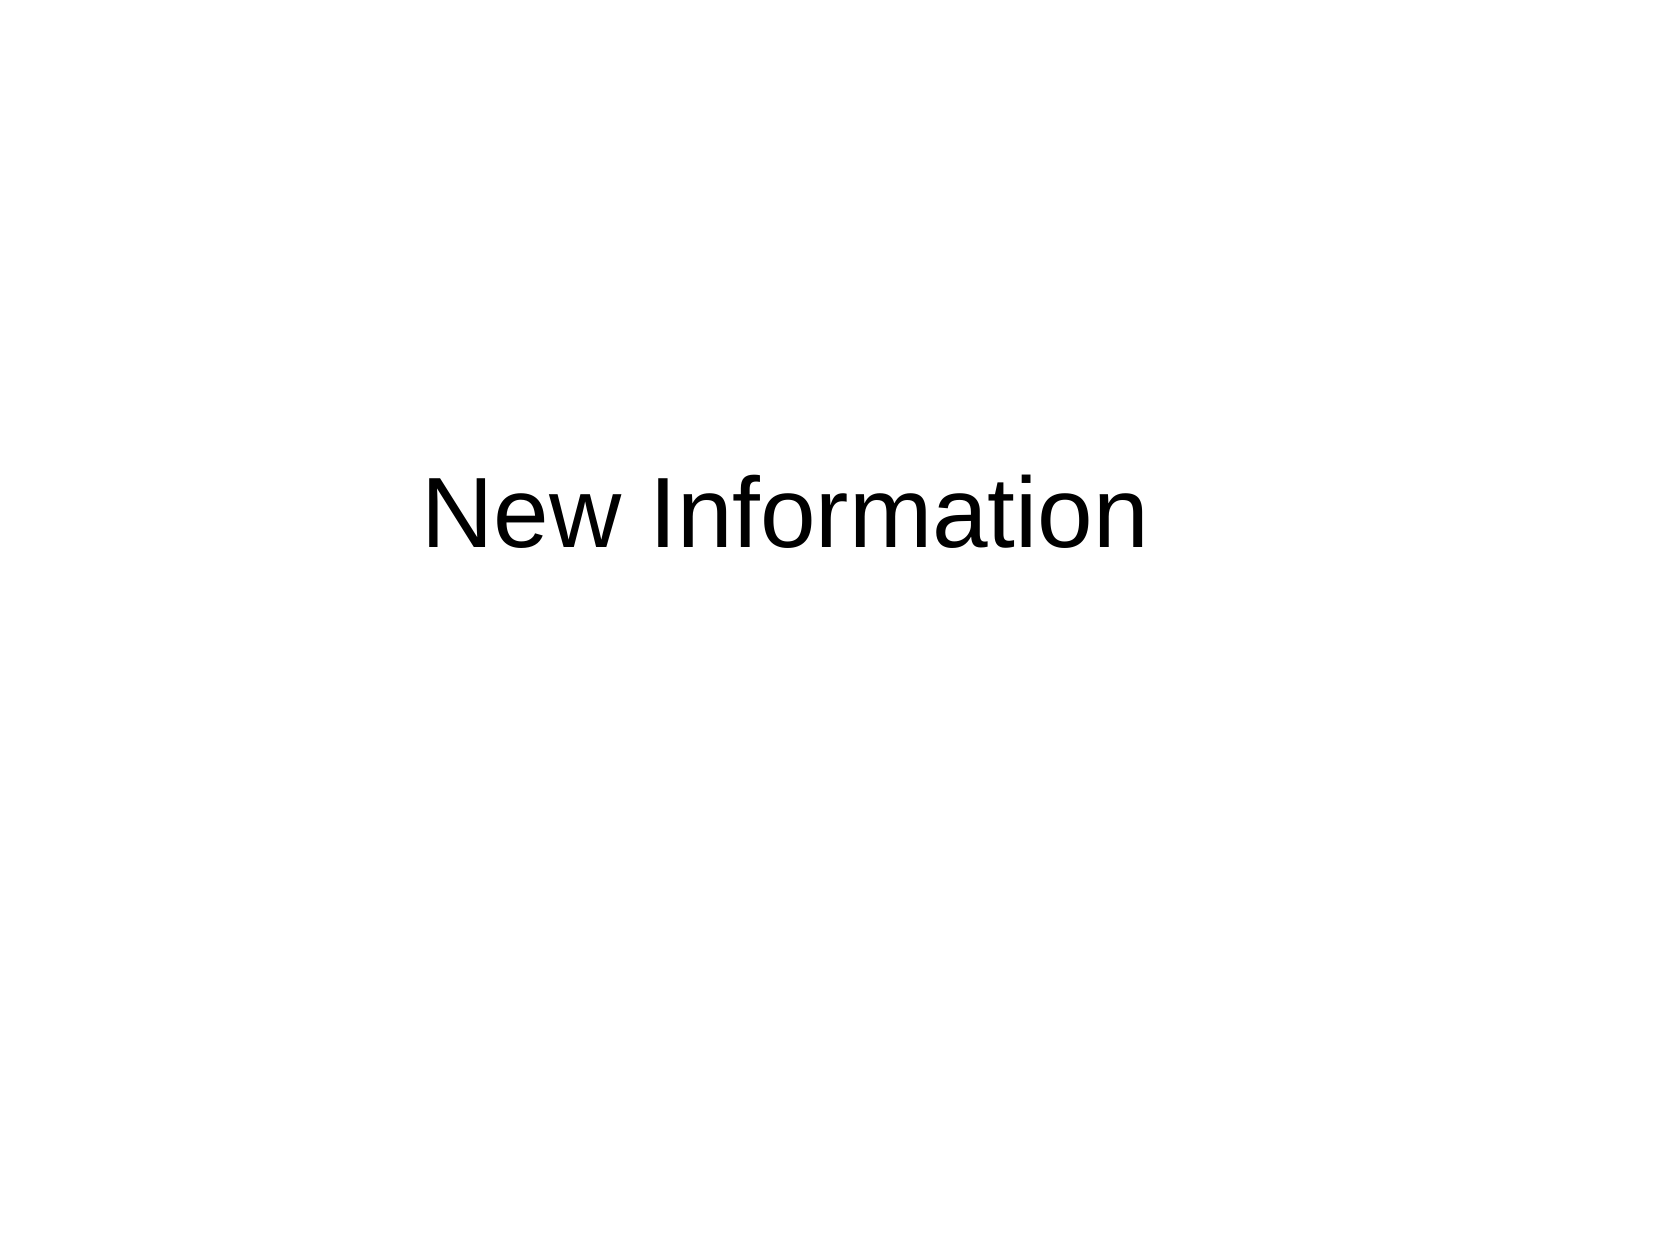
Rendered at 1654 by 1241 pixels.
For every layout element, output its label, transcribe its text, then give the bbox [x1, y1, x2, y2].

text_box New Information [407, 450, 1163, 614]
